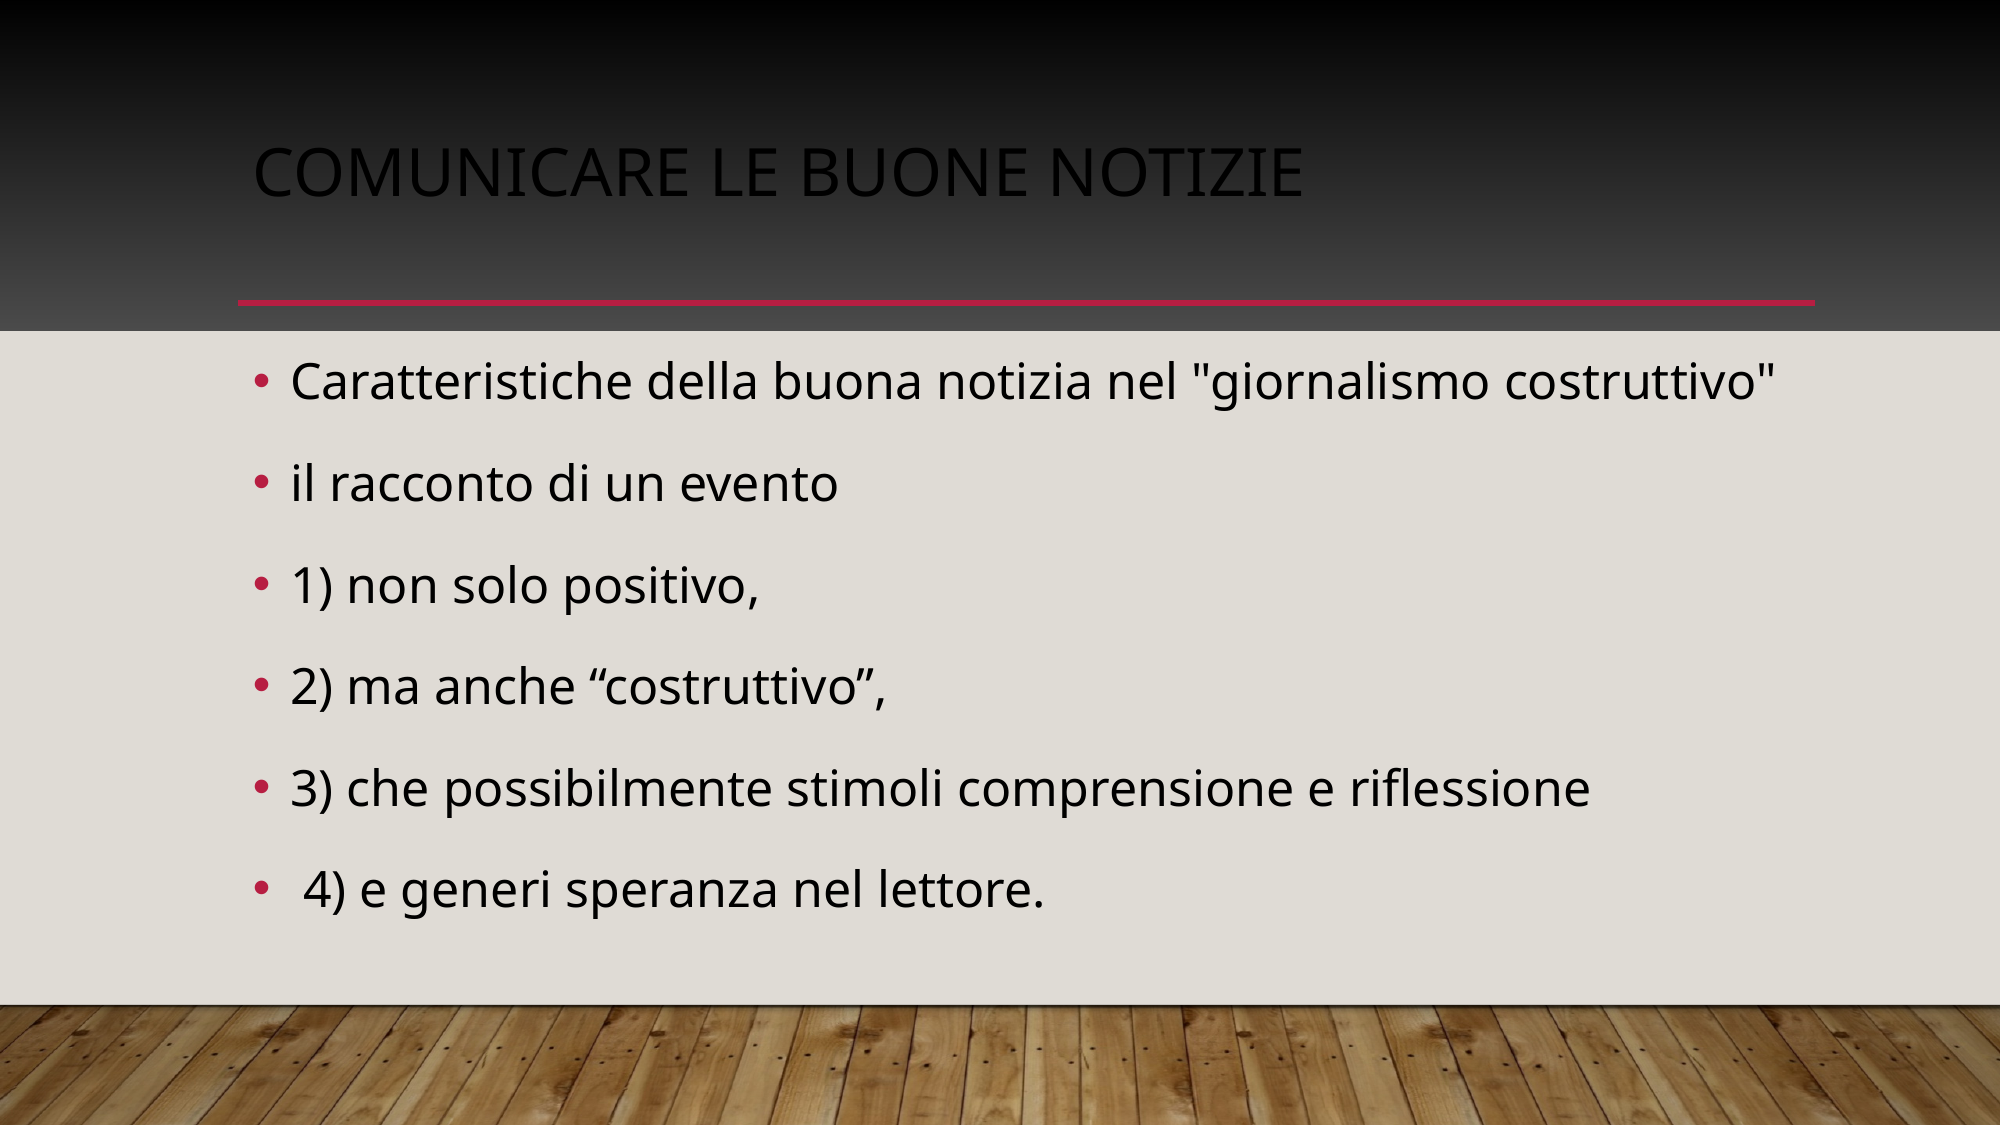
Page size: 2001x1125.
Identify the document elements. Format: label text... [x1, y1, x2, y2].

picture [0, 1005, 2000, 1125]
title COMUNICARE LE BUONE NOTIZIE [238, 131, 1814, 305]
list Caratteristiche della buona notizia nel "giornalismo costruttivo" il racconto di un evento 1) non solo positivo, 2) ma anche “costruttivo”, 3) che possibilmente stimoli comprensione e riflessione 4) e generi speranza nel lettore. [238, 330, 1814, 897]
